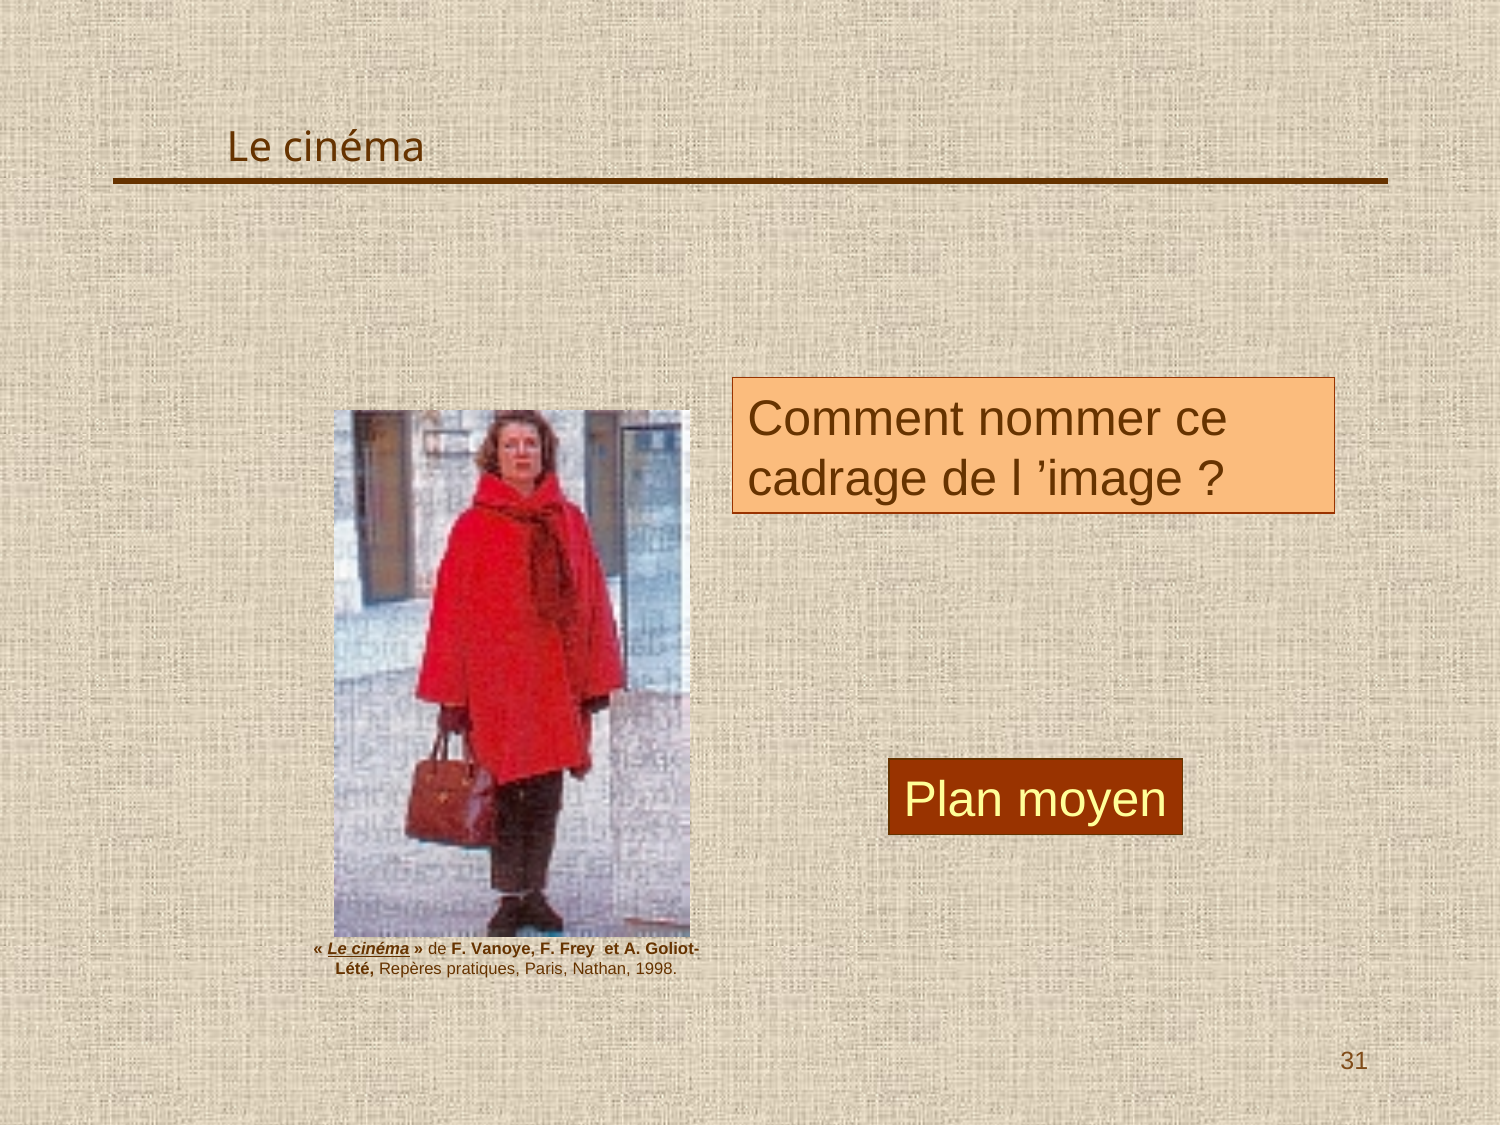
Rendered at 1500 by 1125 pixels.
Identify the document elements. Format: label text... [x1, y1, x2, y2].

text_box Le cinéma [211, 112, 441, 178]
picture [0, 0, 1500, 1125]
text_box Comment nommer ce cadrage de l ’image ? [732, 377, 1335, 513]
text_box « Le cinéma » de F. Vanoye, F. Frey et A. Goliot-Lété, Repères pratiques, Paris, Nathan, 1998. [294, 930, 720, 986]
text_box Plan moyen [888, 759, 1183, 835]
